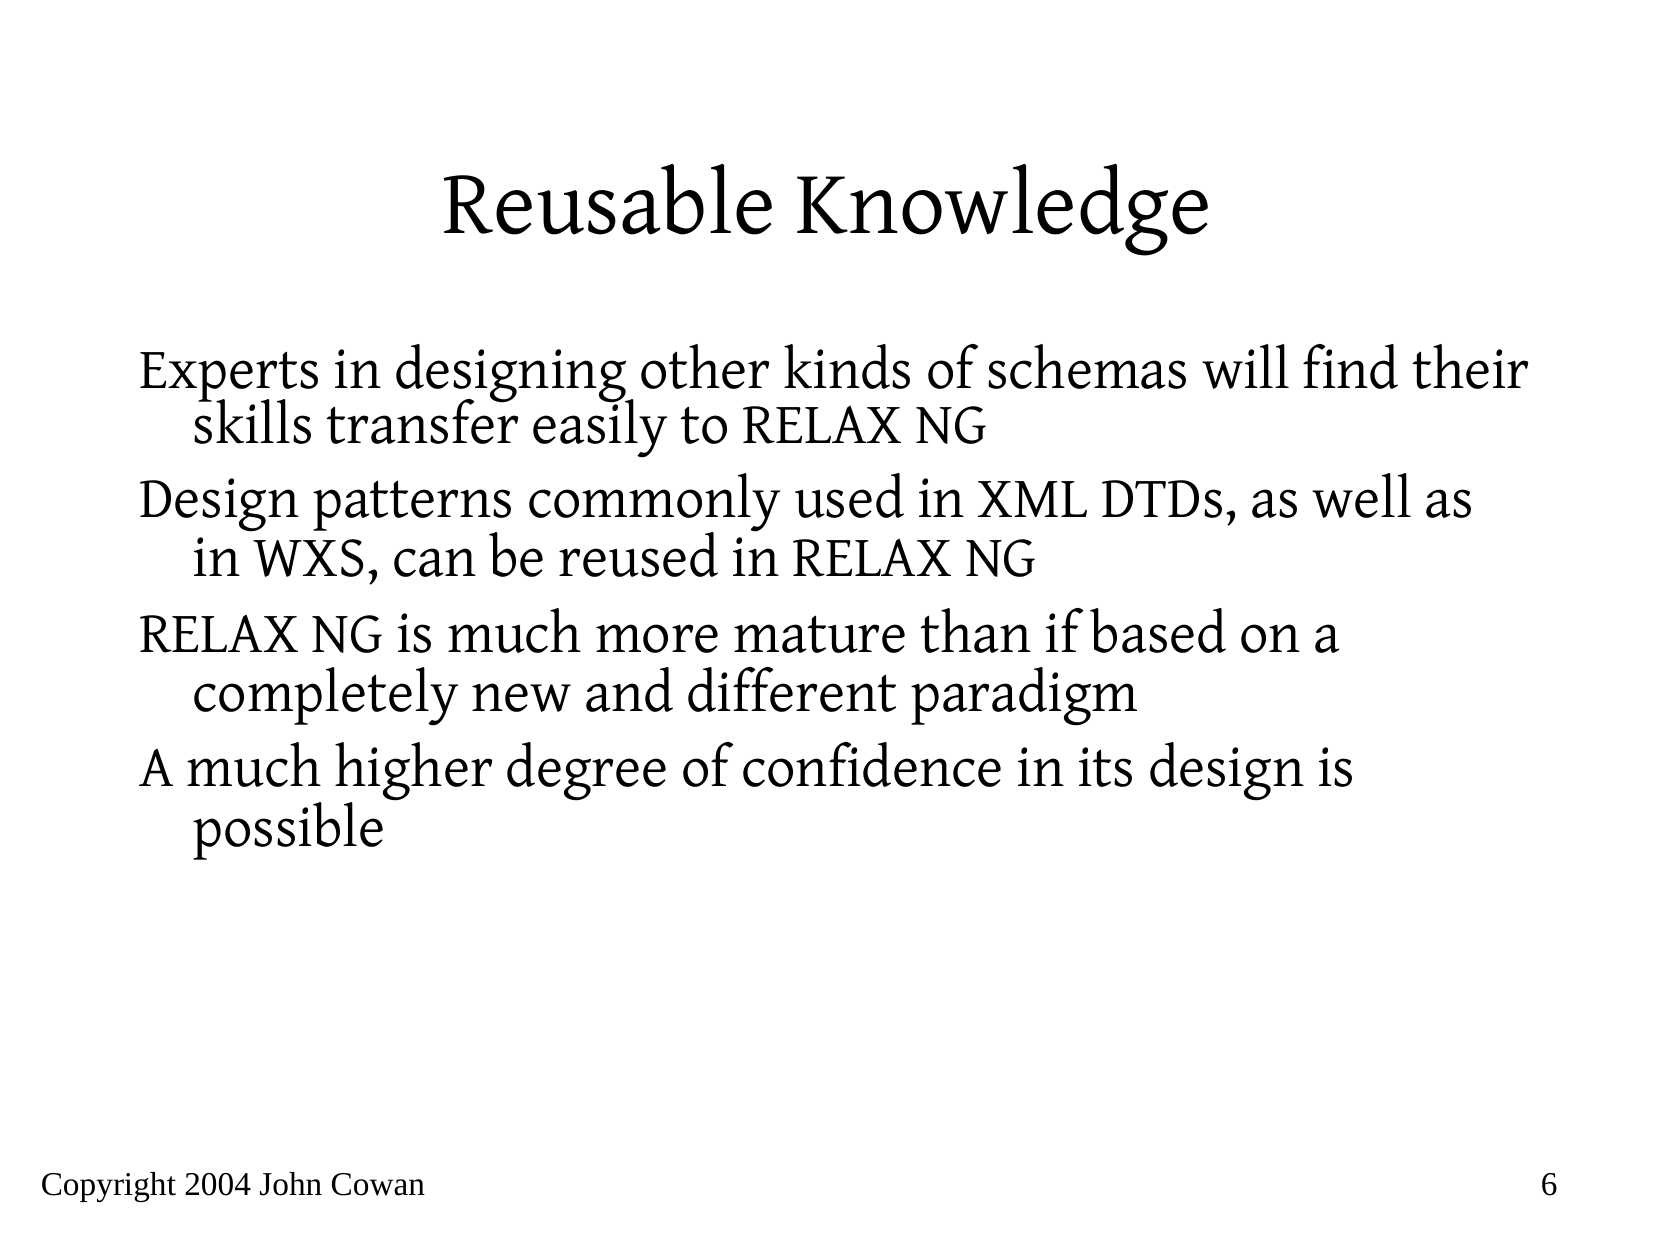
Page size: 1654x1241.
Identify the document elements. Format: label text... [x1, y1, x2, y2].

list Experts in designing other kinds of schemas will find their skills transfer easily to RELAX NG Design patterns commonly used in XML DTDs, as well as in WXS, can be reused in RELAX NG RELAX NG is much more mature than if based on a completely new and different paradigm A much higher degree of confidence in its design is possible [121, 344, 1534, 1127]
title Reusable Knowledge [121, 102, 1534, 311]
